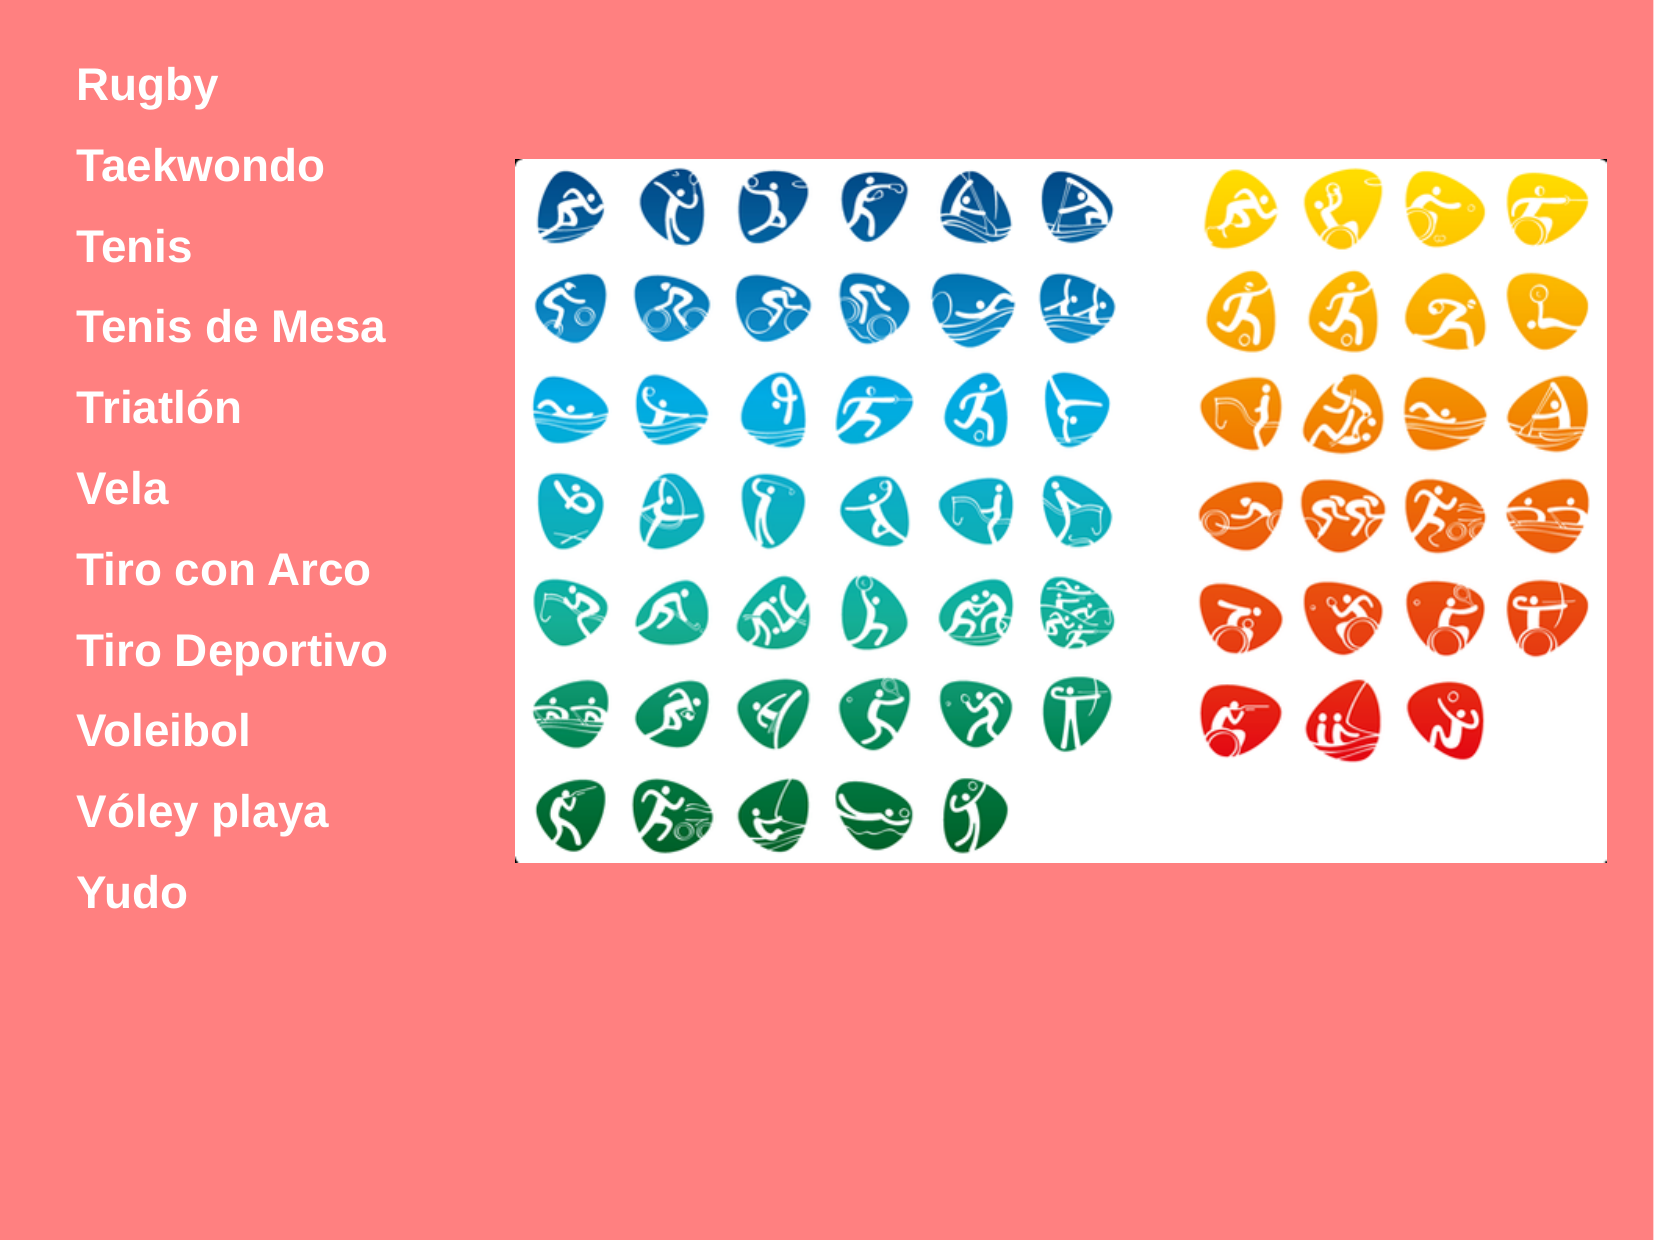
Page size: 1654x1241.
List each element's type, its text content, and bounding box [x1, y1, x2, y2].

list Rugby Taekwondo Tenis Tenis de Mesa Triatlón Vela Tiro con Arco Tiro Deportivo Voleibol Vóley playa Yudo [59, 59, 1548, 1010]
picture [515, 159, 1607, 863]
